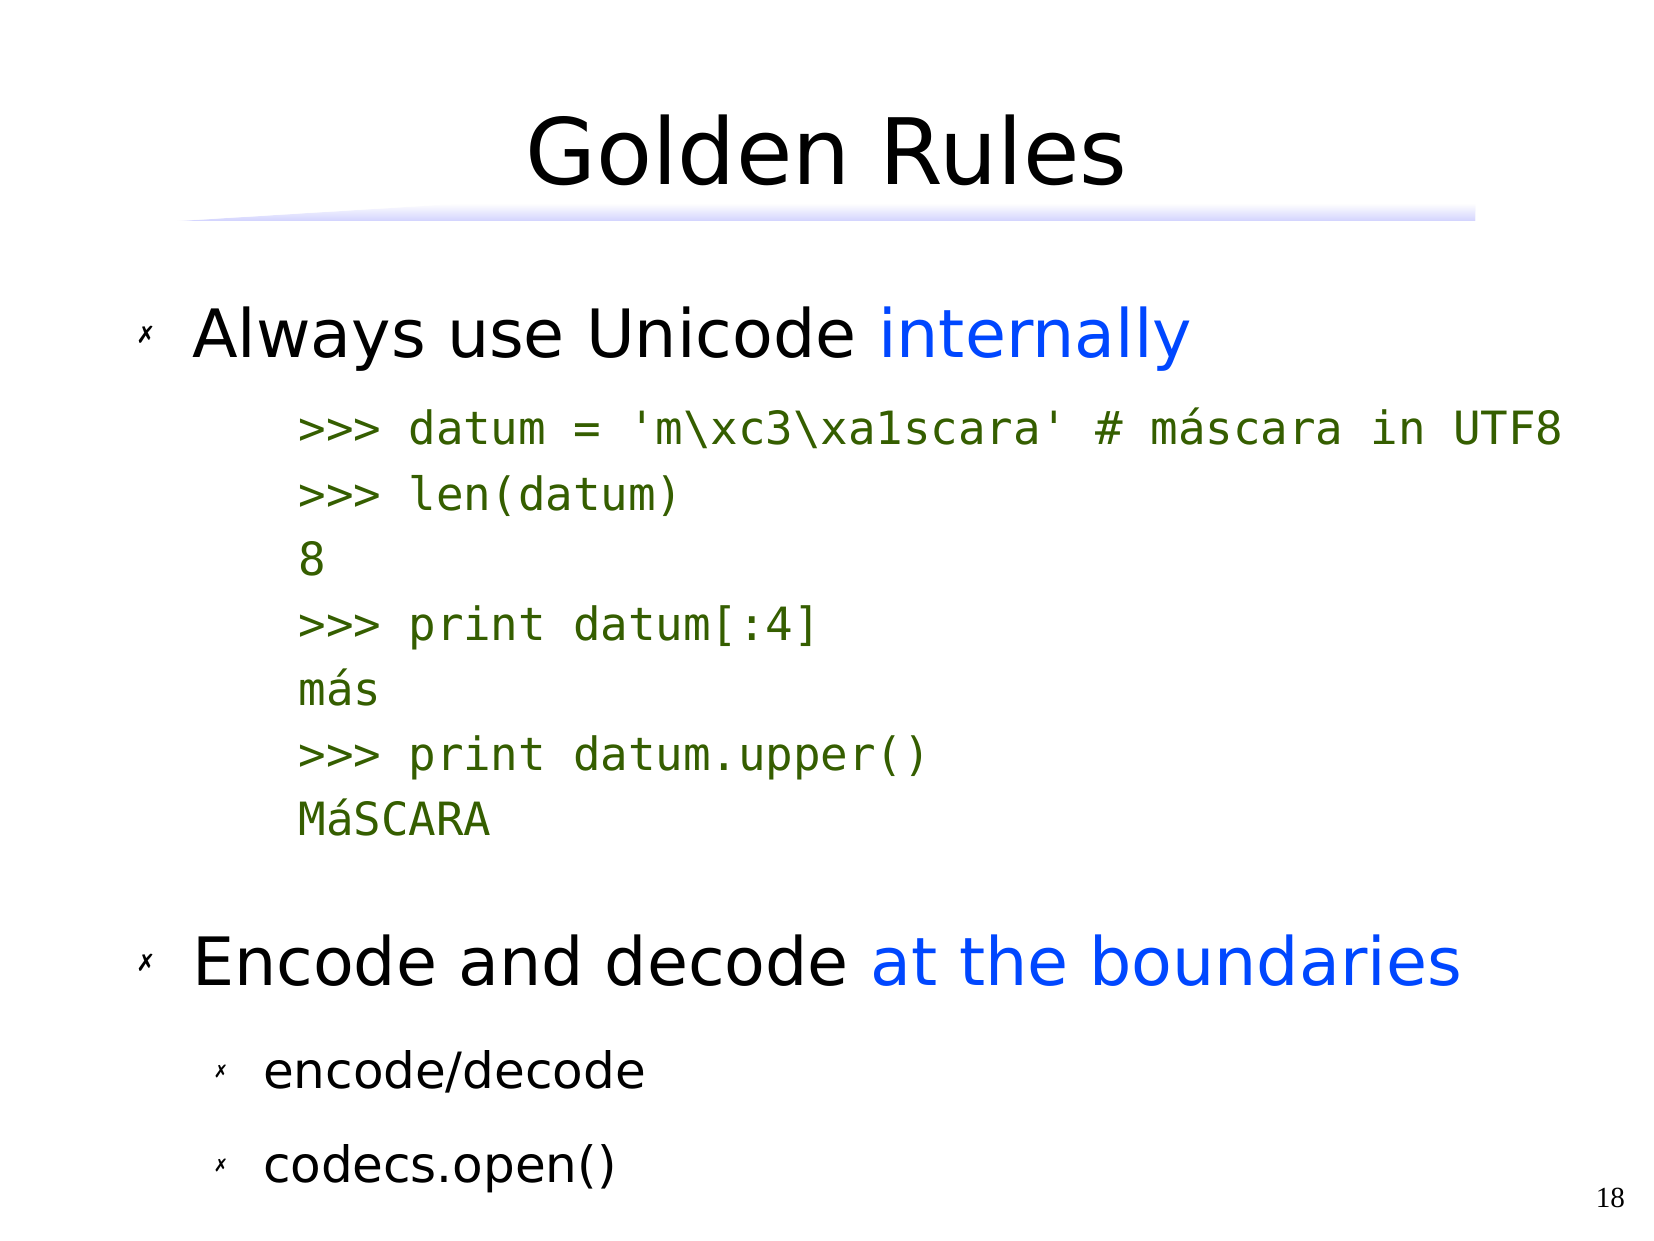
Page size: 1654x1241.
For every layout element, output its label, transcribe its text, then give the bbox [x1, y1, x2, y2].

list Always use Unicode internally >>> datum = 'm\xc3\xa1scara' # máscara in UTF8 >>> len(datum) 8 >>> print datum[:4] más >>> print datum.upper() MáSCARA Encode and decode at the boundaries encode/decode codecs.open() [121, 295, 1610, 1197]
title Golden Rules [82, 49, 1571, 257]
